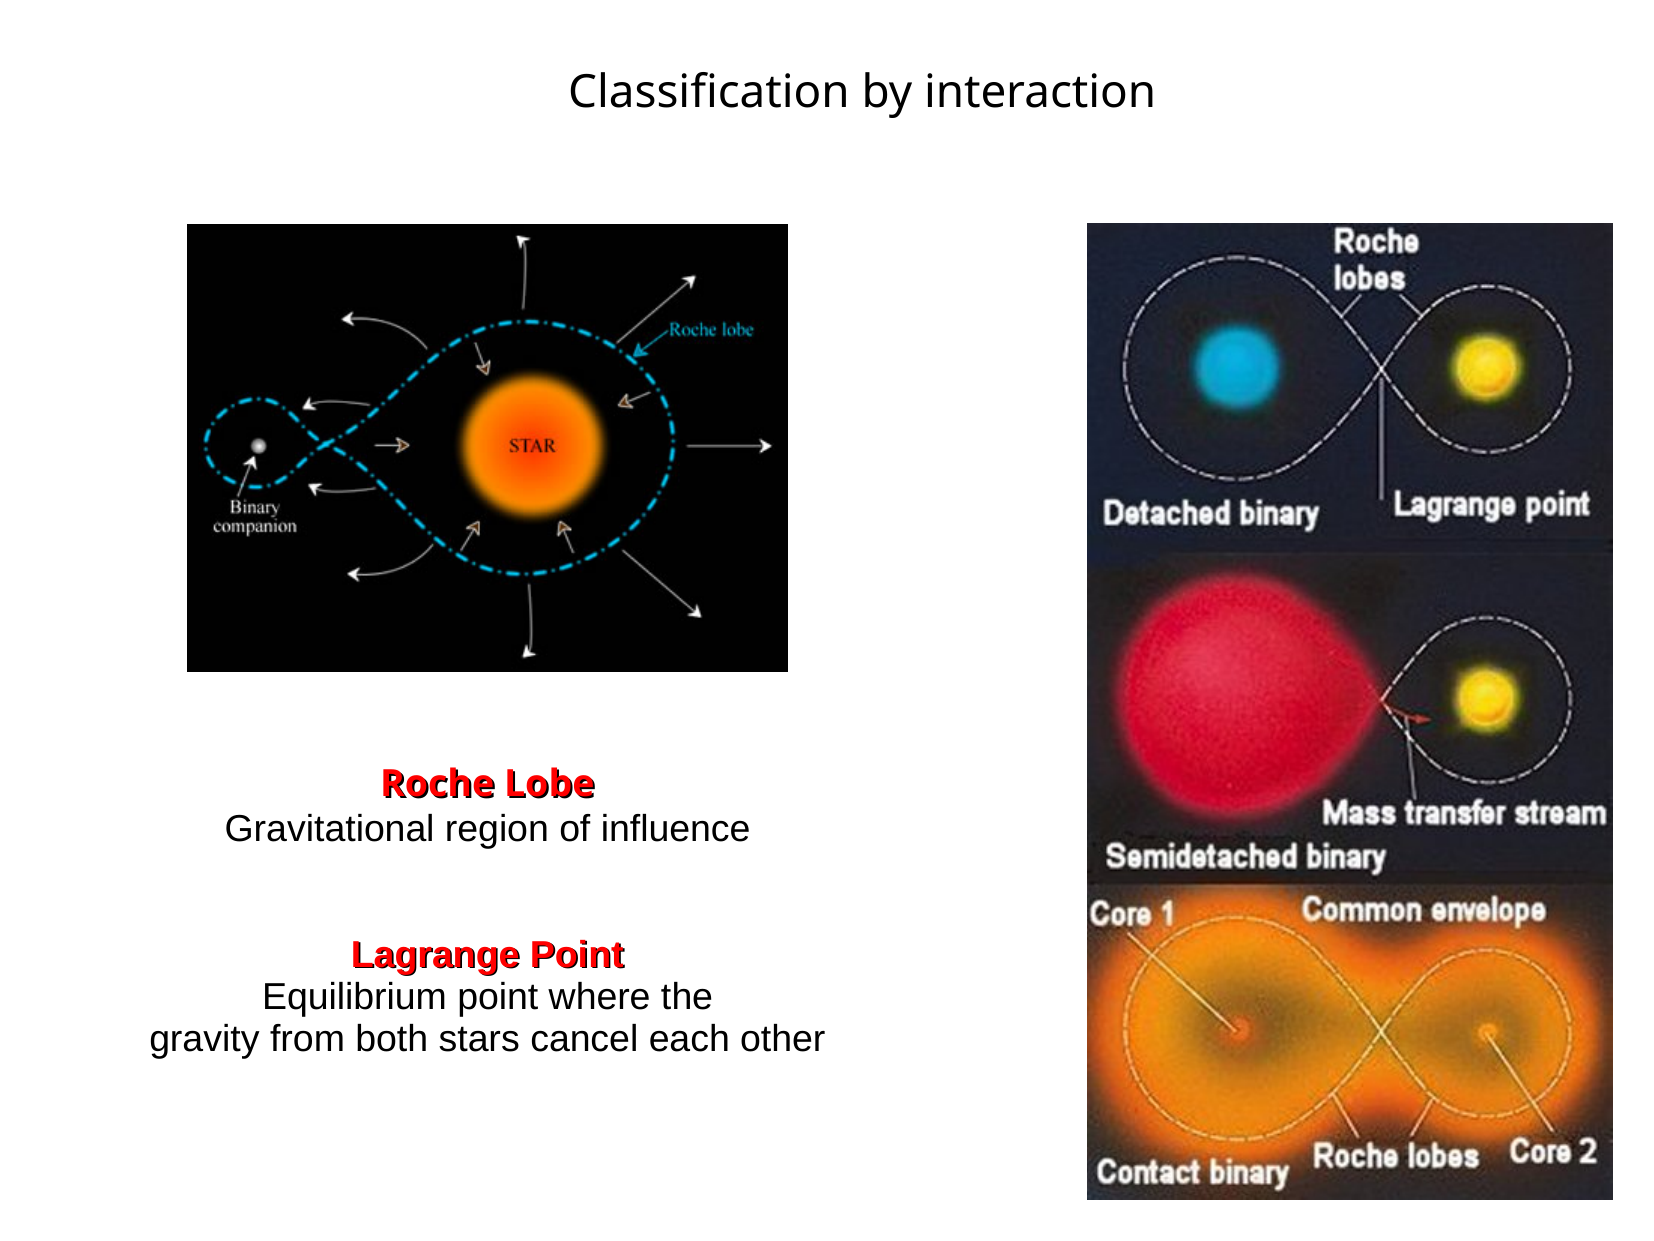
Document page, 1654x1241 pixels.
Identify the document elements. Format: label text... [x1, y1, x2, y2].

picture [1087, 223, 1613, 1201]
text_box Roche Lobe Gravitational region of influence Lagrange Point Equilibrium point where the gravity from both stars cancel each other [75, 748, 901, 1068]
text_box Classification by interaction [375, 51, 1350, 130]
picture [187, 224, 788, 672]
